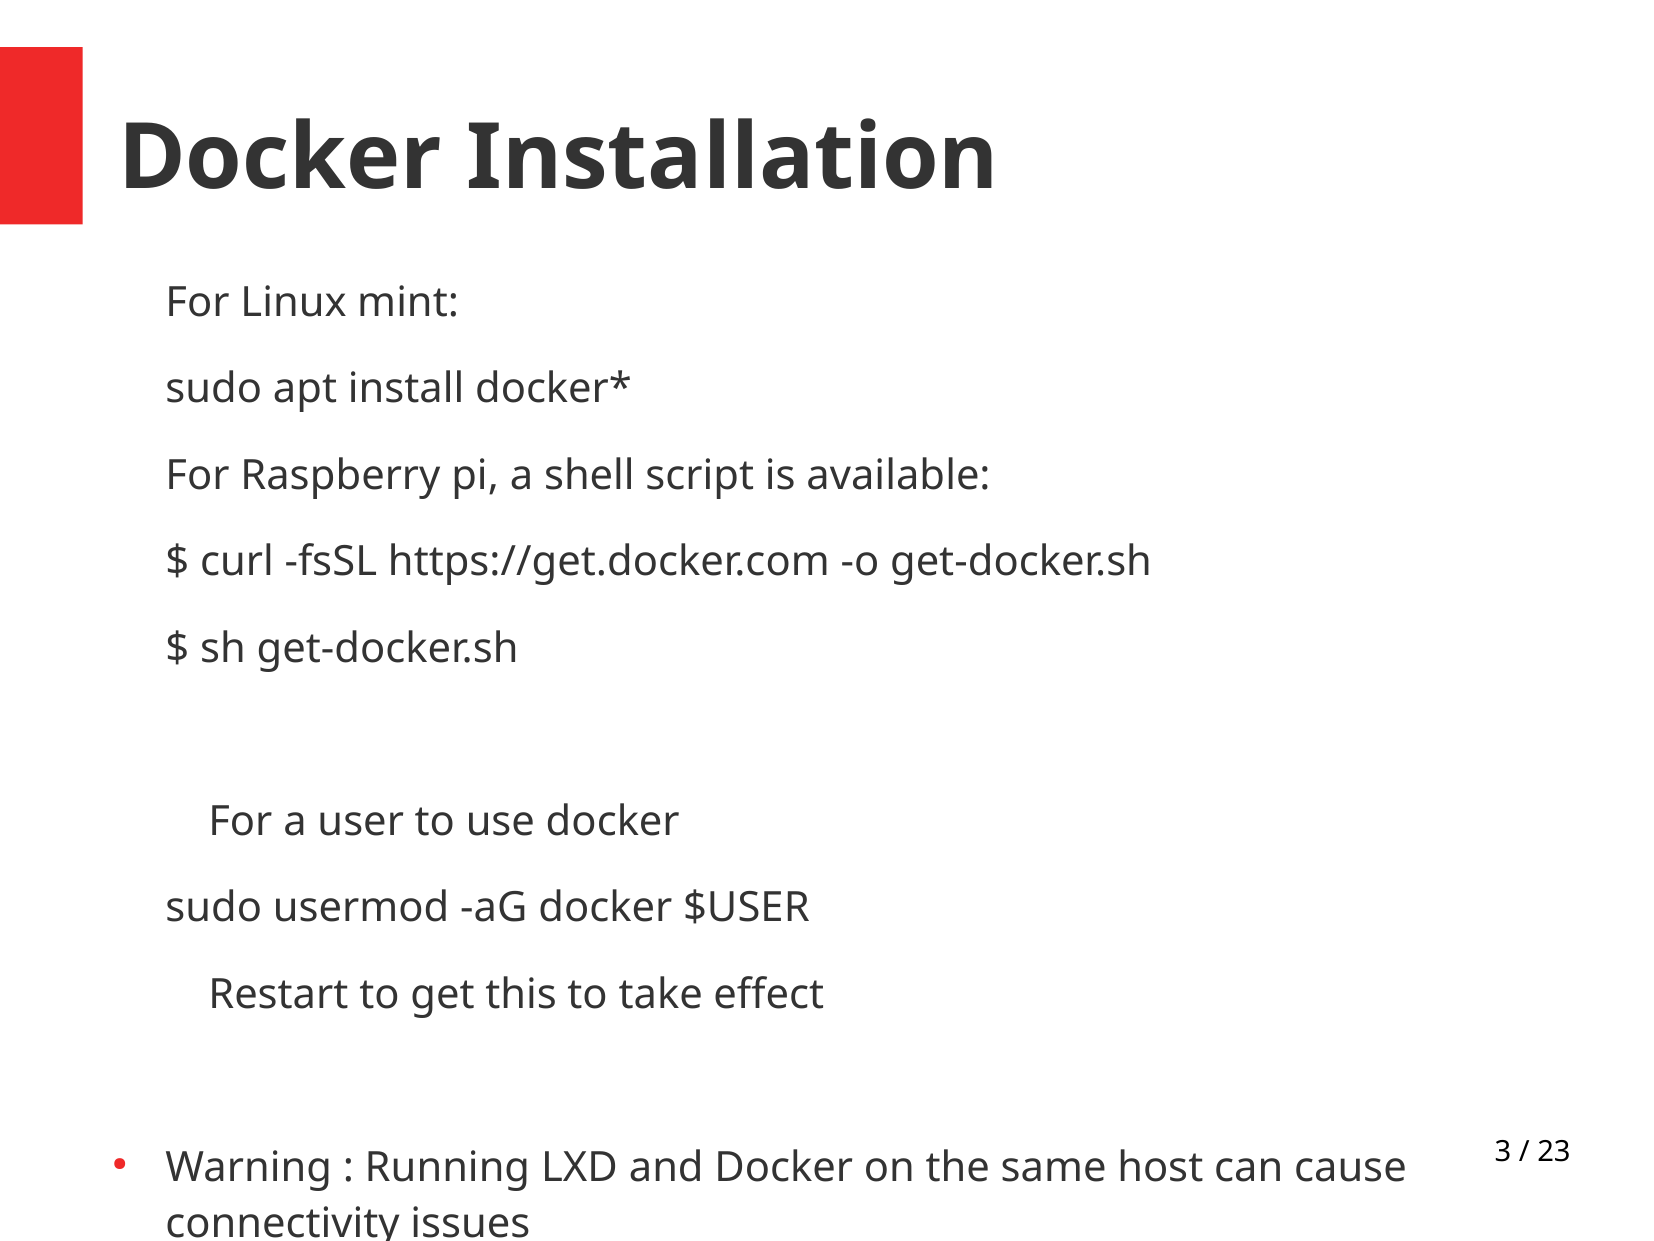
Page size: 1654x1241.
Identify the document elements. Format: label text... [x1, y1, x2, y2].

title Docker Installation [118, 49, 1571, 257]
list For Linux mint: sudo apt install docker* For Raspberry pi, a shell script is available: $ curl -fsSL https://get.docker.com -o get-docker.sh $ sh get-docker.sh For a user to use docker sudo usermod -aG docker $USER Restart to get this to take effect Warning : Running LXD and Docker on the same host can cause connectivity issues [94, 271, 1512, 991]
